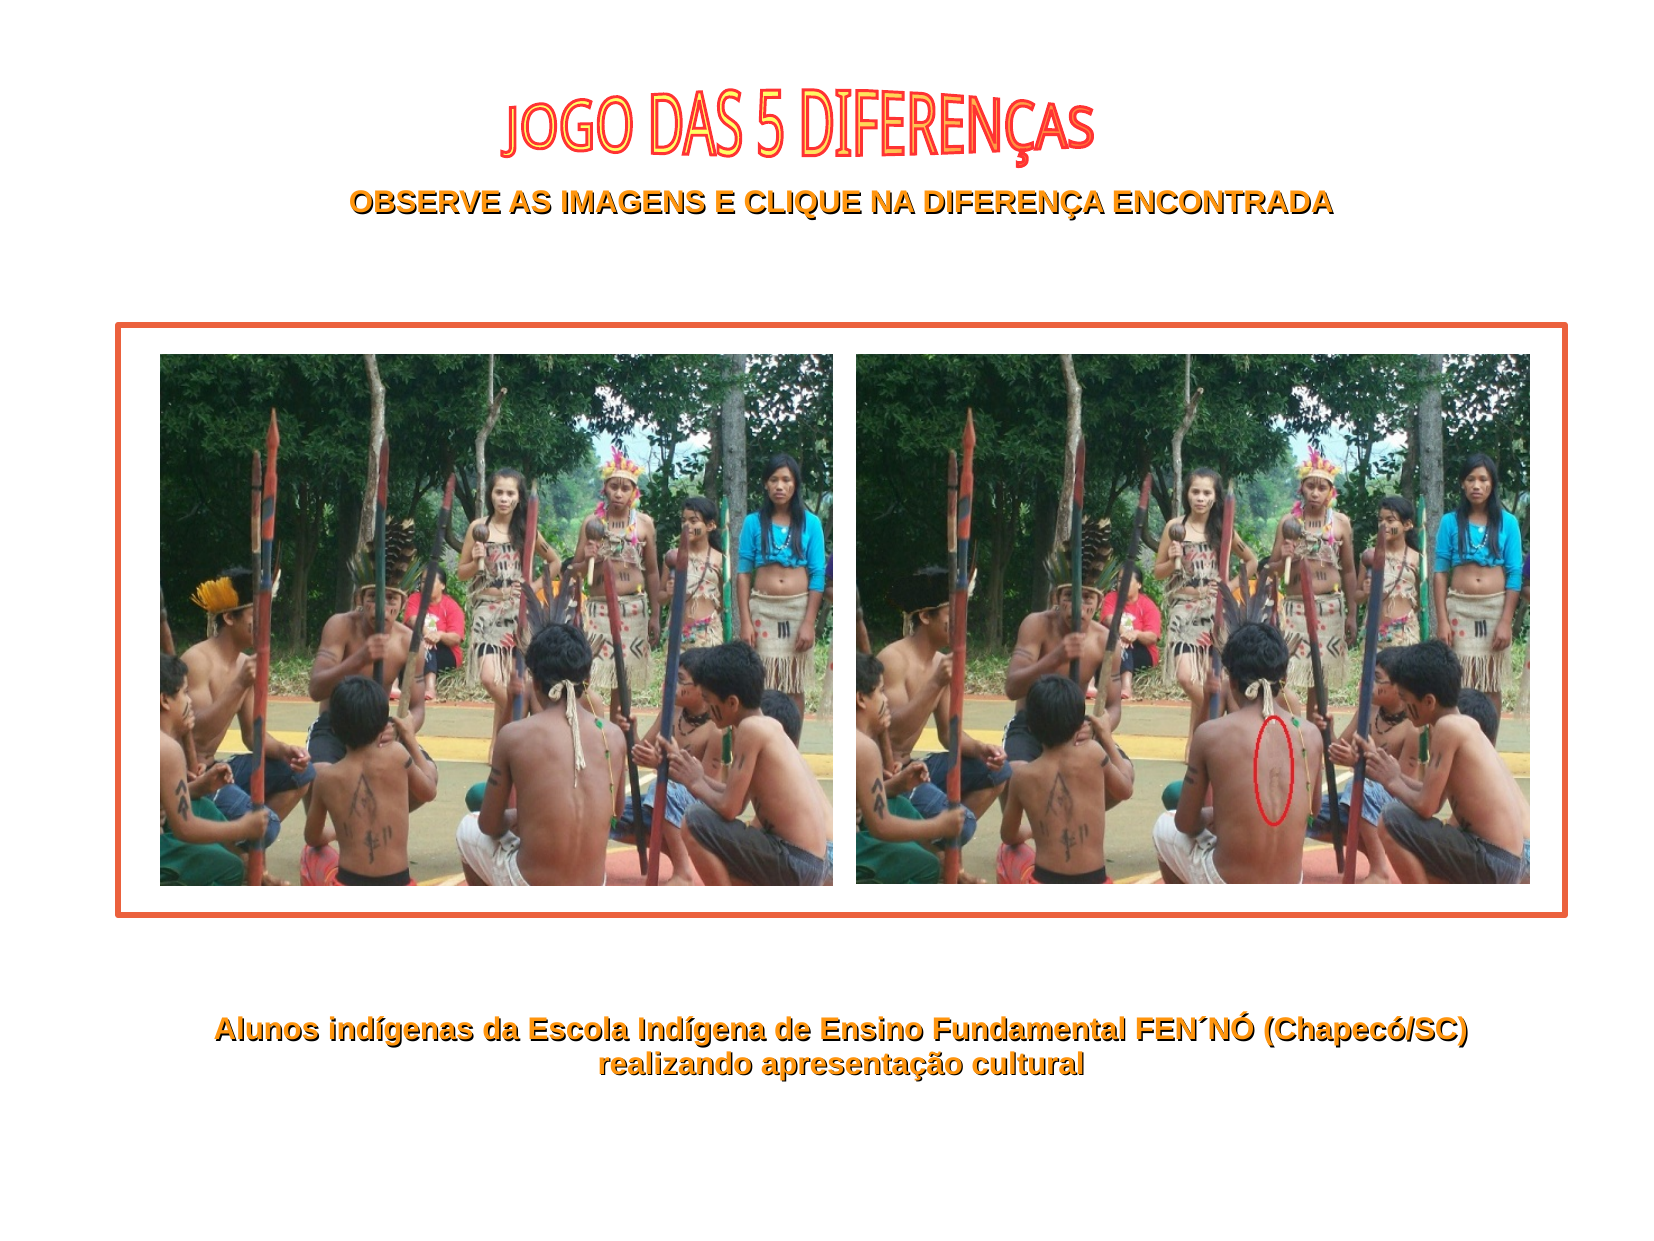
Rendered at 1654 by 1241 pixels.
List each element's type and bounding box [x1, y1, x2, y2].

picture [856, 354, 1530, 885]
text_box [177, 566, 266, 626]
picture [160, 354, 833, 886]
text_box [885, 561, 975, 621]
